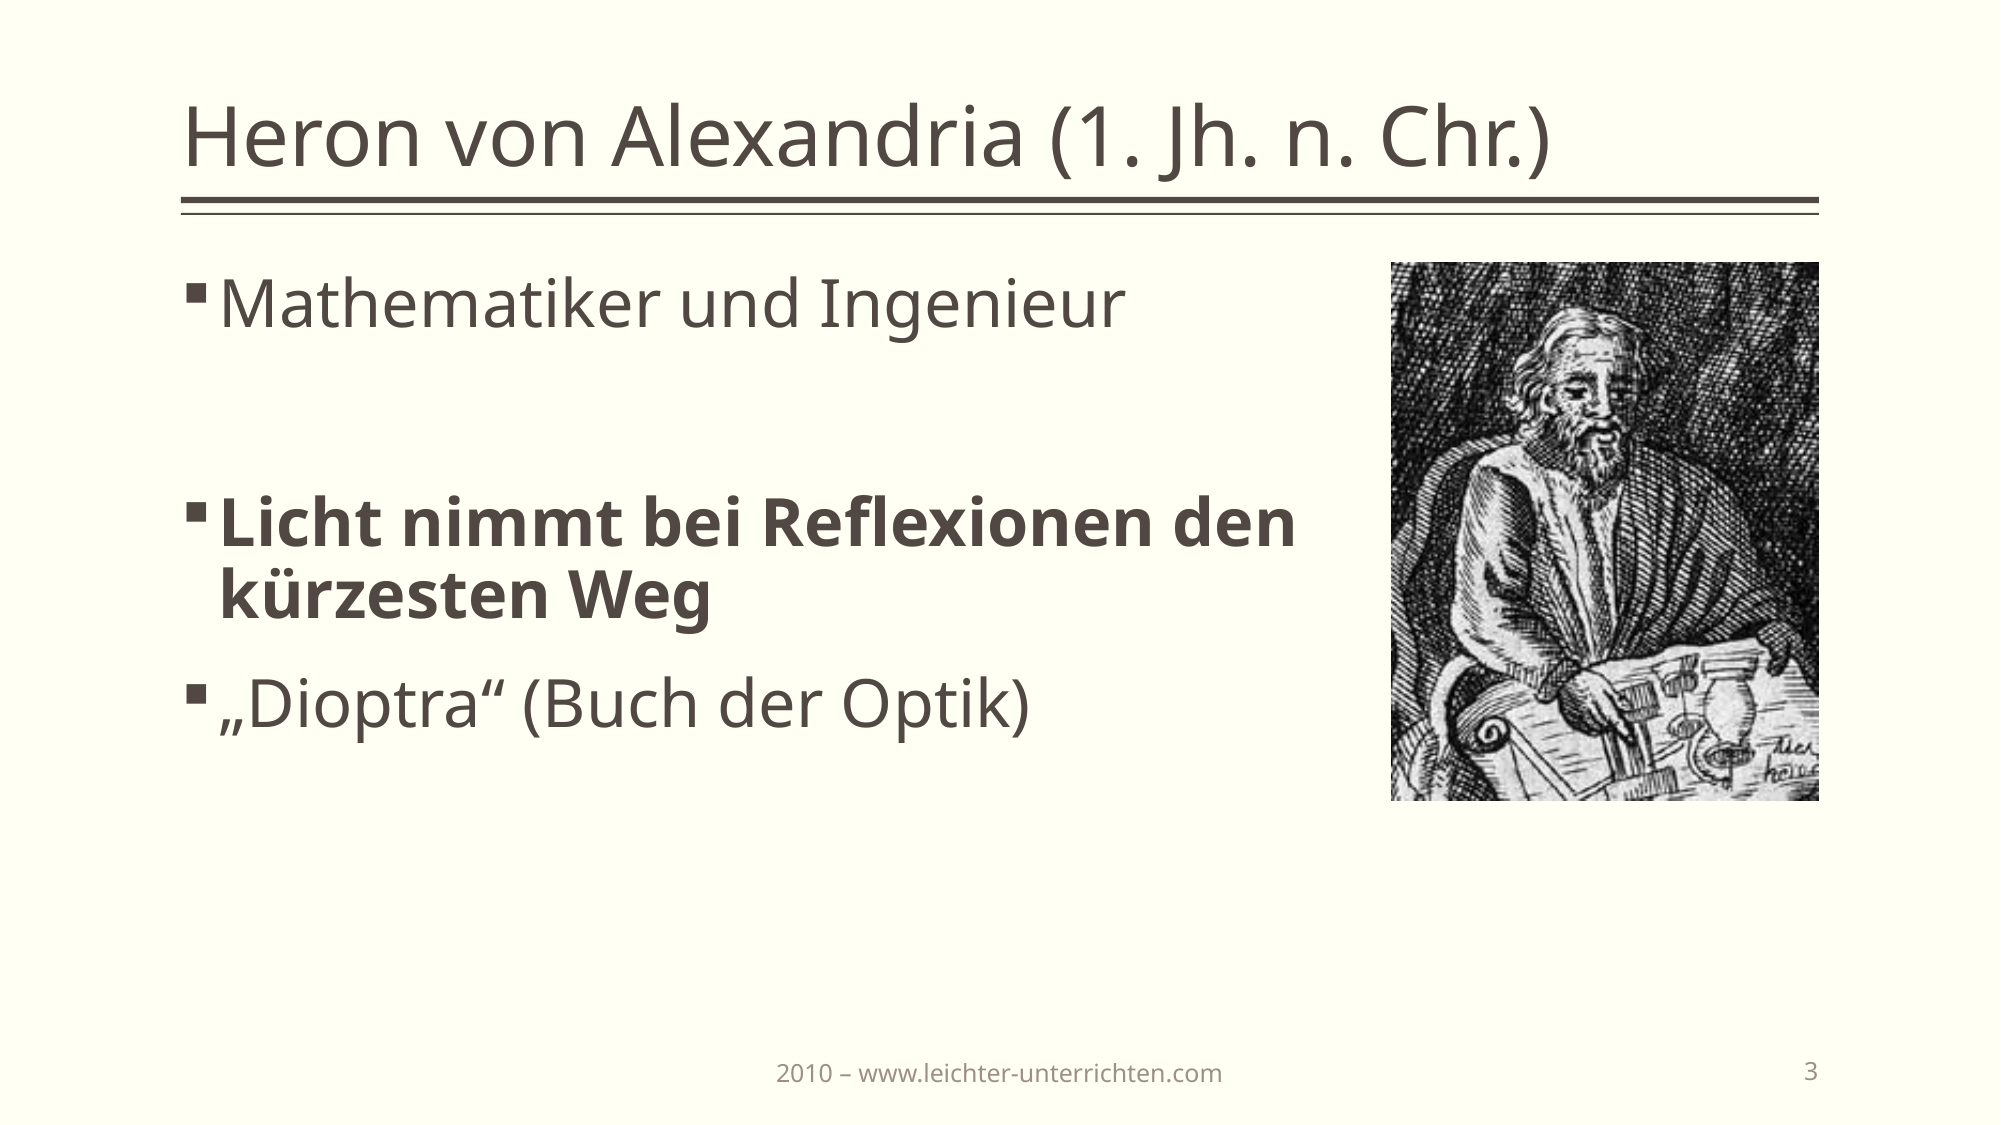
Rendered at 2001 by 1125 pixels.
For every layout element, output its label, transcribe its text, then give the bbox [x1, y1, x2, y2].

title Heron von Alexandria (1. Jh. n. Chr.) [181, 12, 1819, 193]
footer 2010 – www.leichter-unterrichten.com [481, 1042, 1518, 1103]
slide_number <Foliennummer> [1518, 1042, 1819, 1103]
picture [1391, 262, 1819, 801]
list Mathematiker und Ingenieur Licht nimmt bei Reflexionen den kürzesten Weg „Dioptra“ (Buch der Optik) [181, 262, 1819, 1013]
